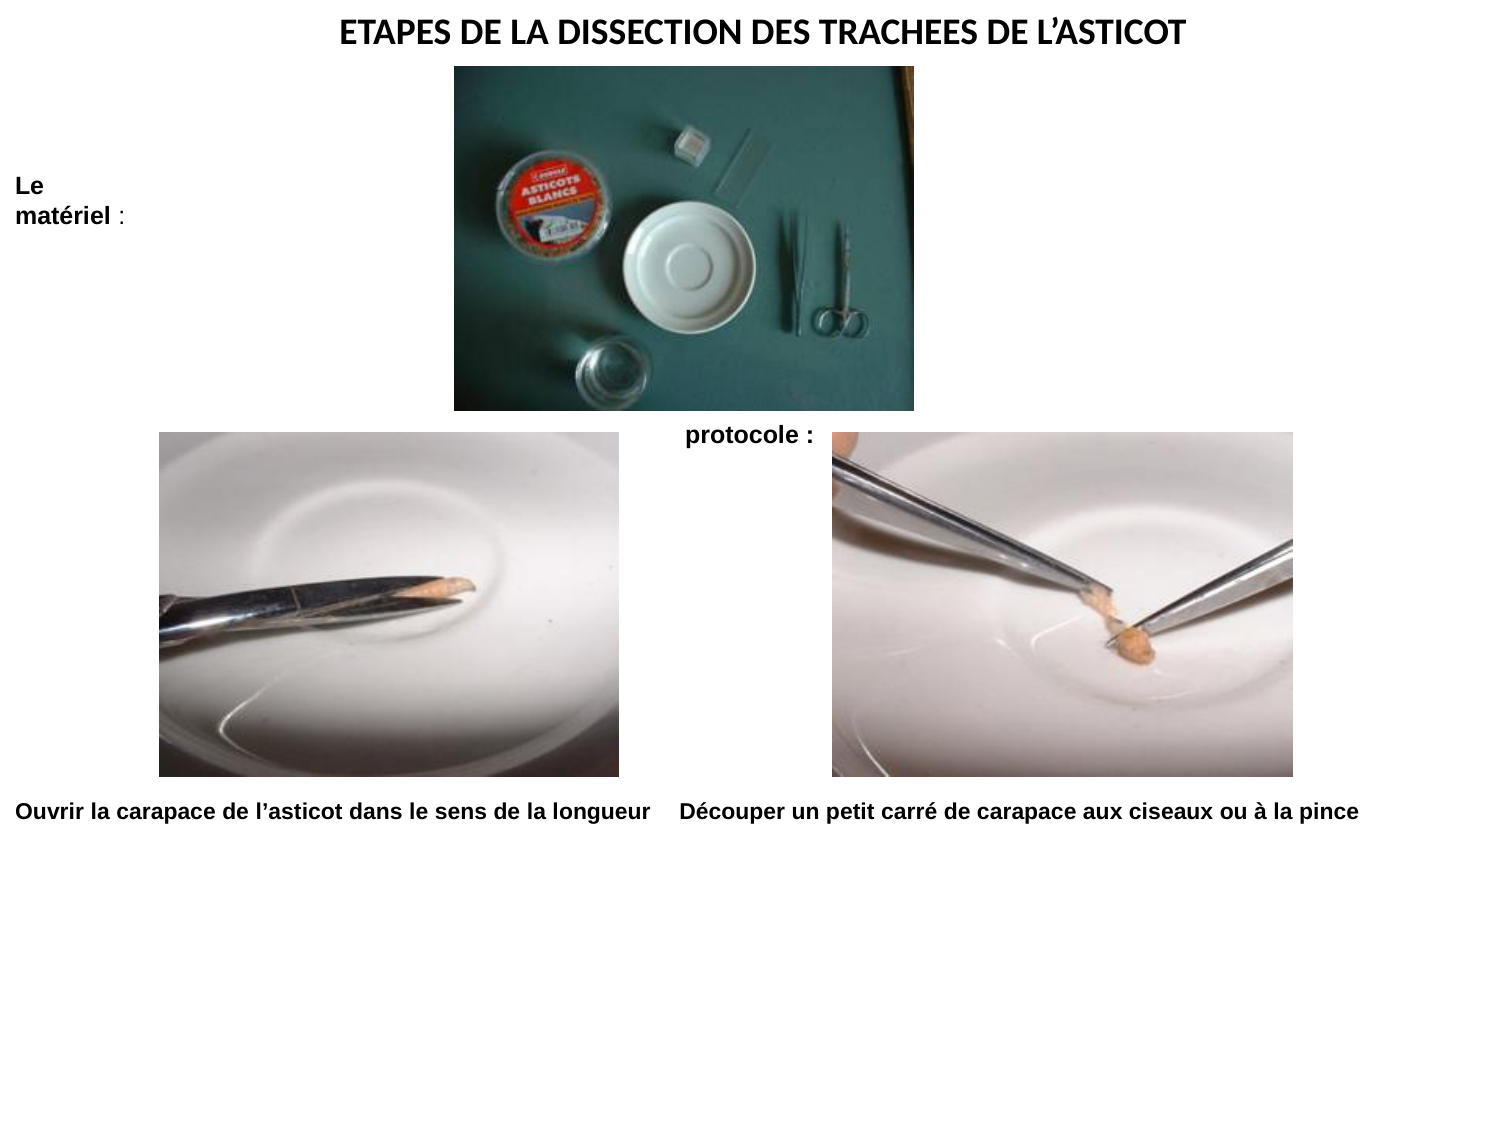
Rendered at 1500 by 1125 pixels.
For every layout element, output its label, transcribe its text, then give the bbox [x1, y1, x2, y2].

text_box ETAPES DE LA DISSECTION DES TRACHEES DE L’ASTICOT [324, 0, 1294, 105]
picture [832, 432, 1293, 777]
picture [454, 66, 914, 411]
text_box Ouvrir la carapace de l’asticot dans le sens de la longueur Découper un petit carré de carapace aux ciseaux ou à la pince [0, 789, 1500, 860]
picture [159, 432, 619, 777]
text_box protocole : [670, 411, 830, 502]
text_box Le matériel : [0, 161, 172, 282]
